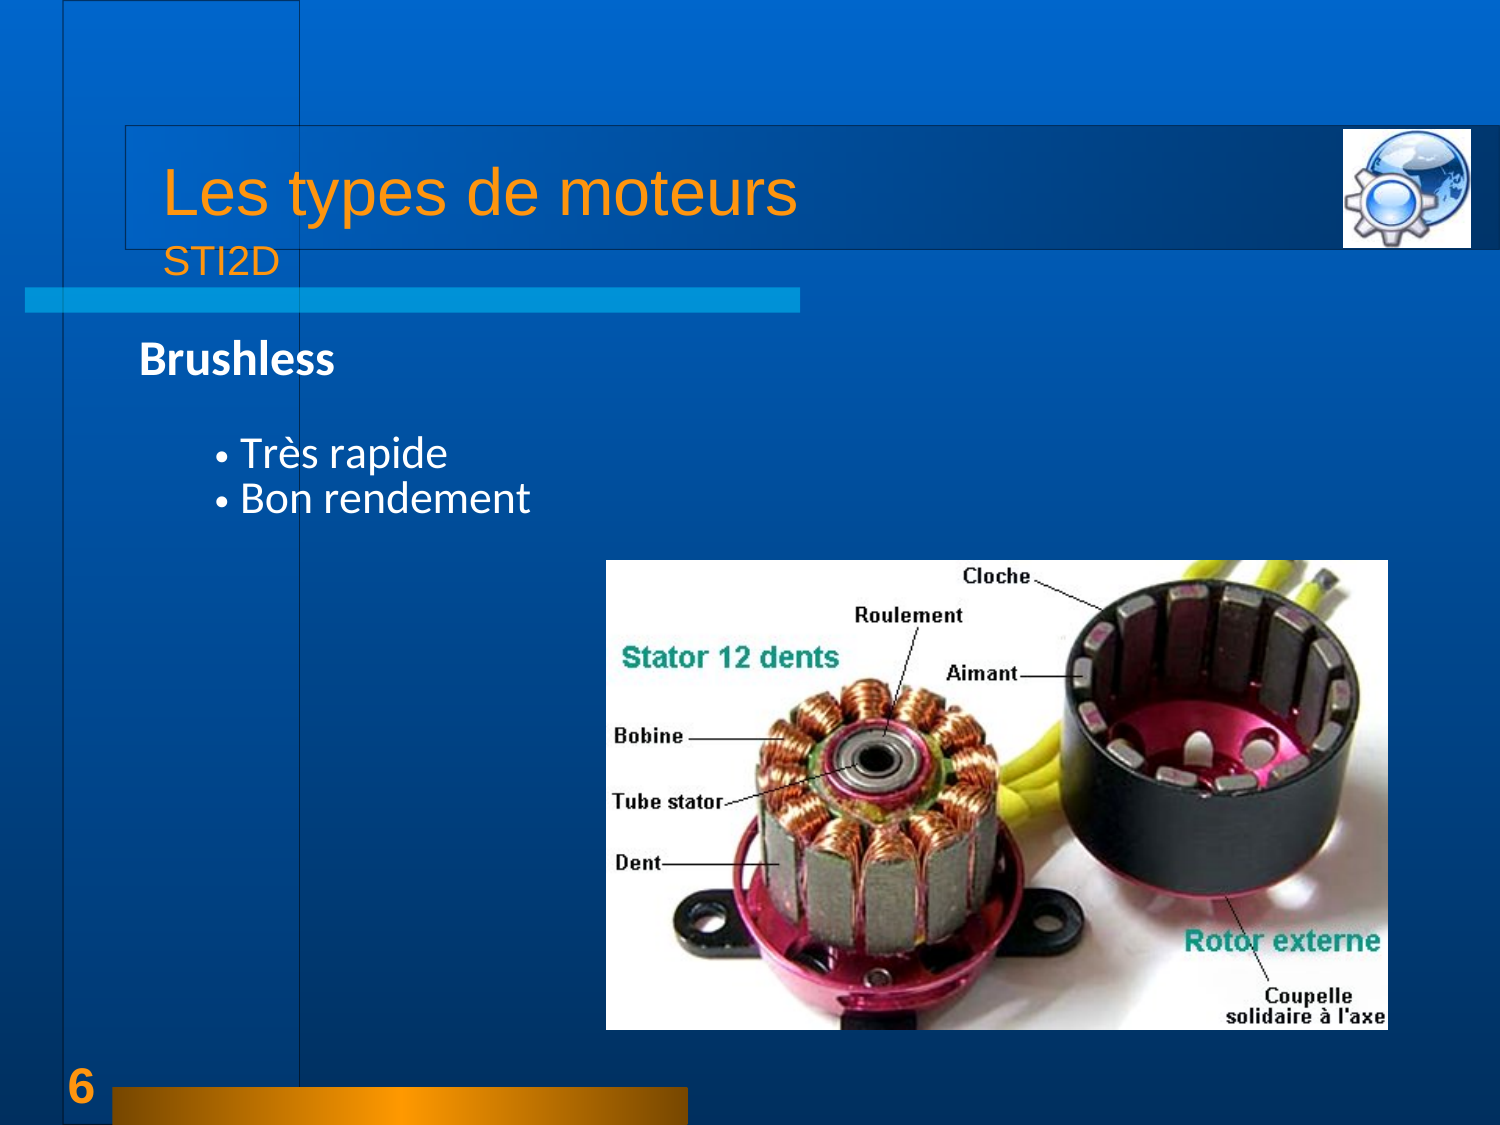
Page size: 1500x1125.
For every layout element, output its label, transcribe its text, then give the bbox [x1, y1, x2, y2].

text_box Brushless Très rapide Bon rendement [124, 330, 857, 742]
picture [606, 560, 1388, 1030]
picture [1343, 129, 1471, 248]
